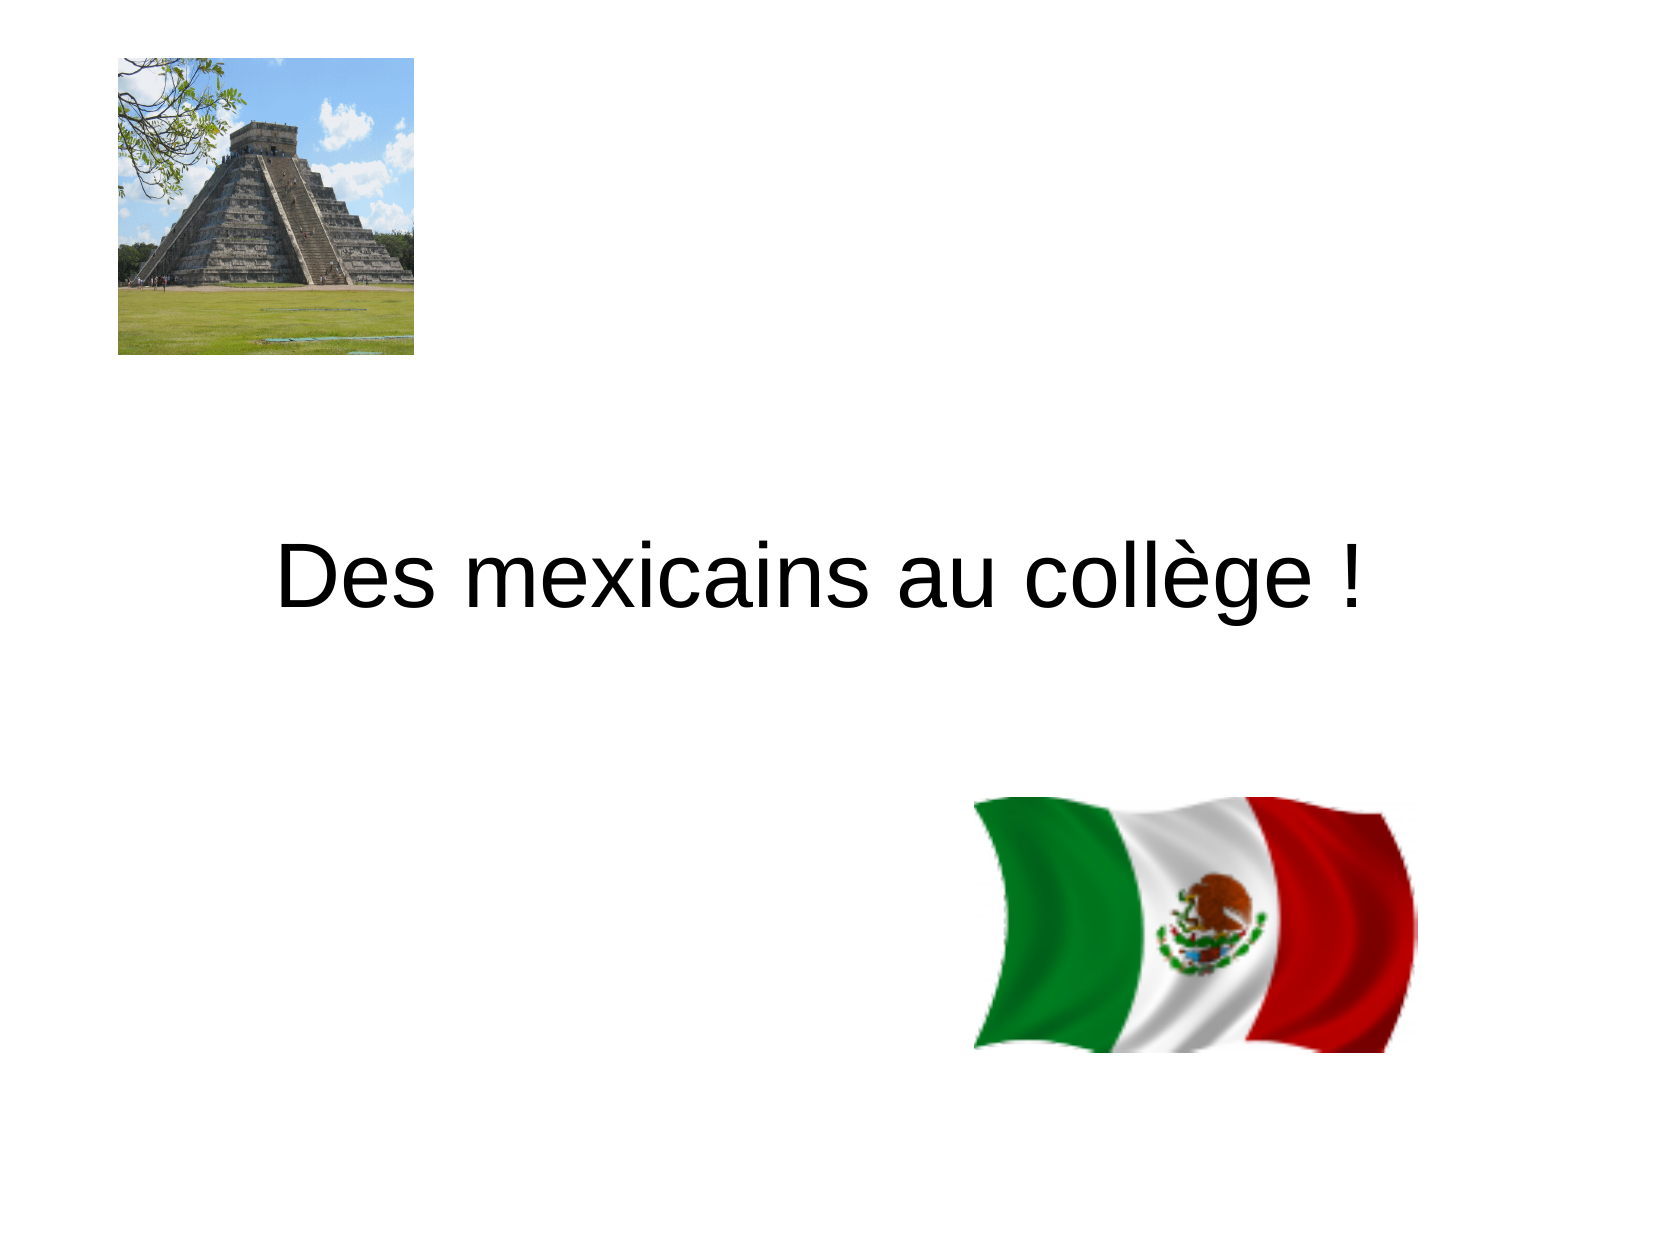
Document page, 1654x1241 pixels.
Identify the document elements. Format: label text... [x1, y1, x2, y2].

title Des mexicains au collège ! [76, 472, 1565, 680]
picture [974, 797, 1418, 1053]
picture [118, 58, 414, 355]
